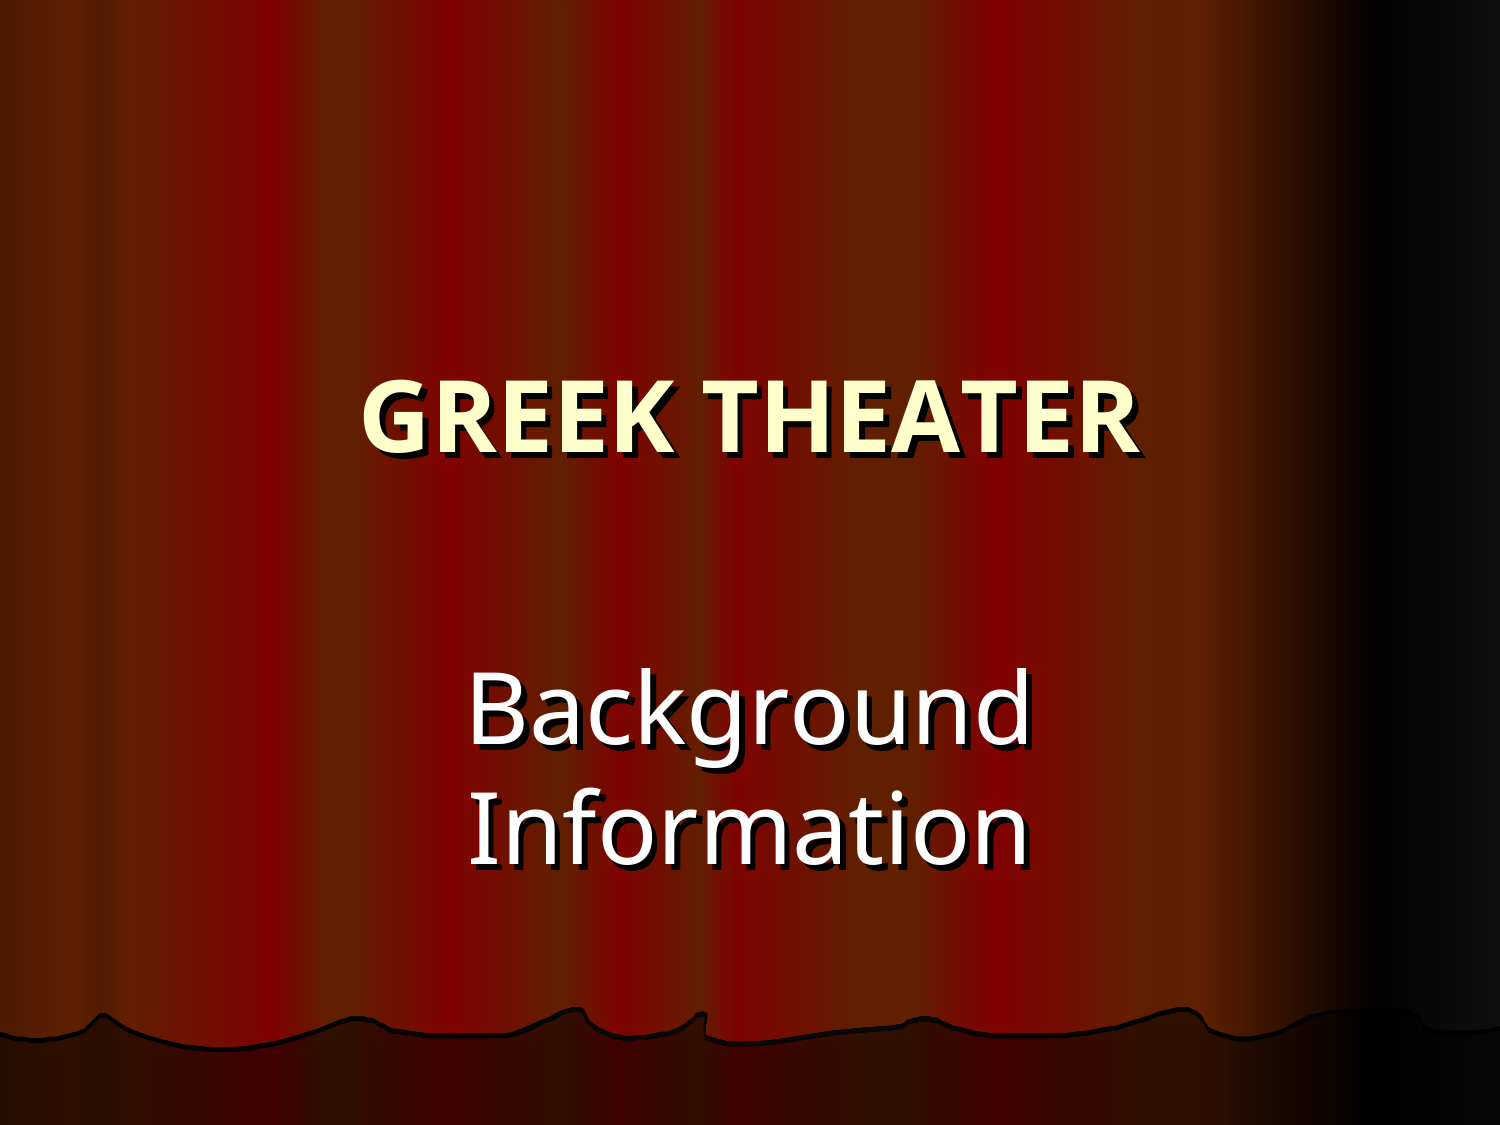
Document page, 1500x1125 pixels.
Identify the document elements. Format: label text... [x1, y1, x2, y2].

title GREEK THEATER [112, 262, 1388, 563]
subtitle Background Information [225, 637, 1276, 925]
